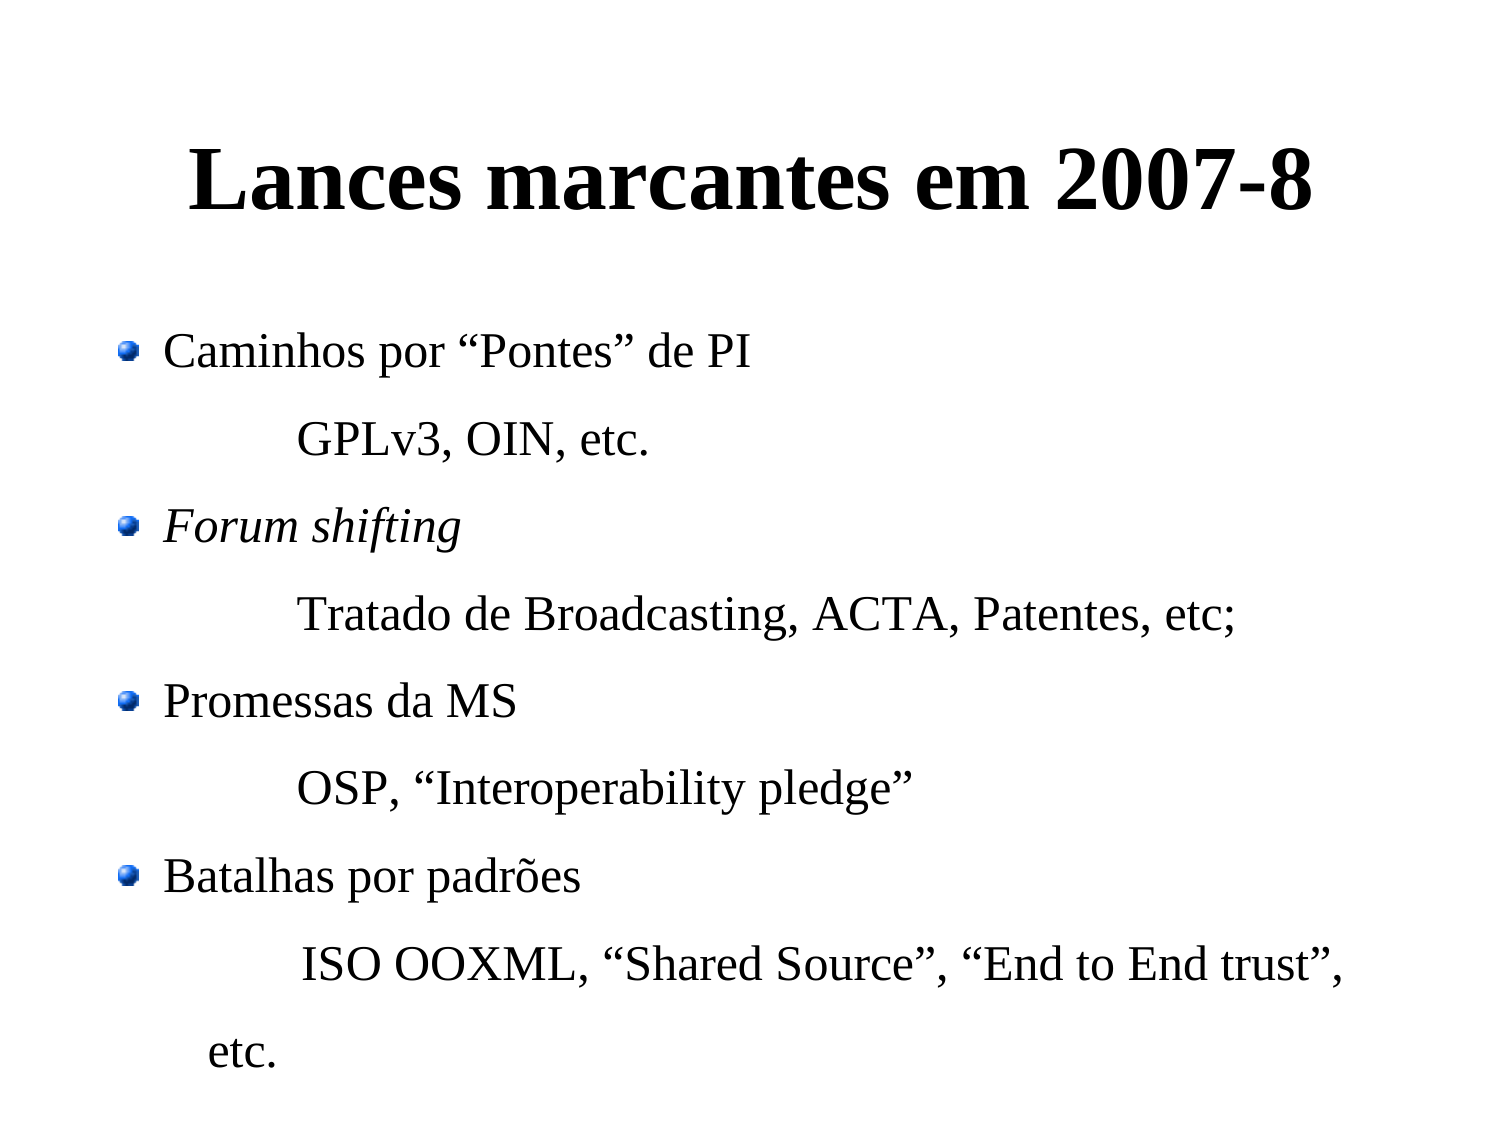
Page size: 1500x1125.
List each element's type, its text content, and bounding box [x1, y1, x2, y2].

title Lances marcantes em 2007-8 [87, 52, 1416, 307]
text_box Caminhos por “Pontes” de PI GPLv3, OIN, etc. Forum shifting Tratado de Broadcasting, ACTA, Patentes, etc; Promessas da MS OSP, “Interoperability pledge” Batalhas por padrões ISO OOXML, “Shared Source”, “End to End trust”, etc. [103, 283, 1421, 1087]
